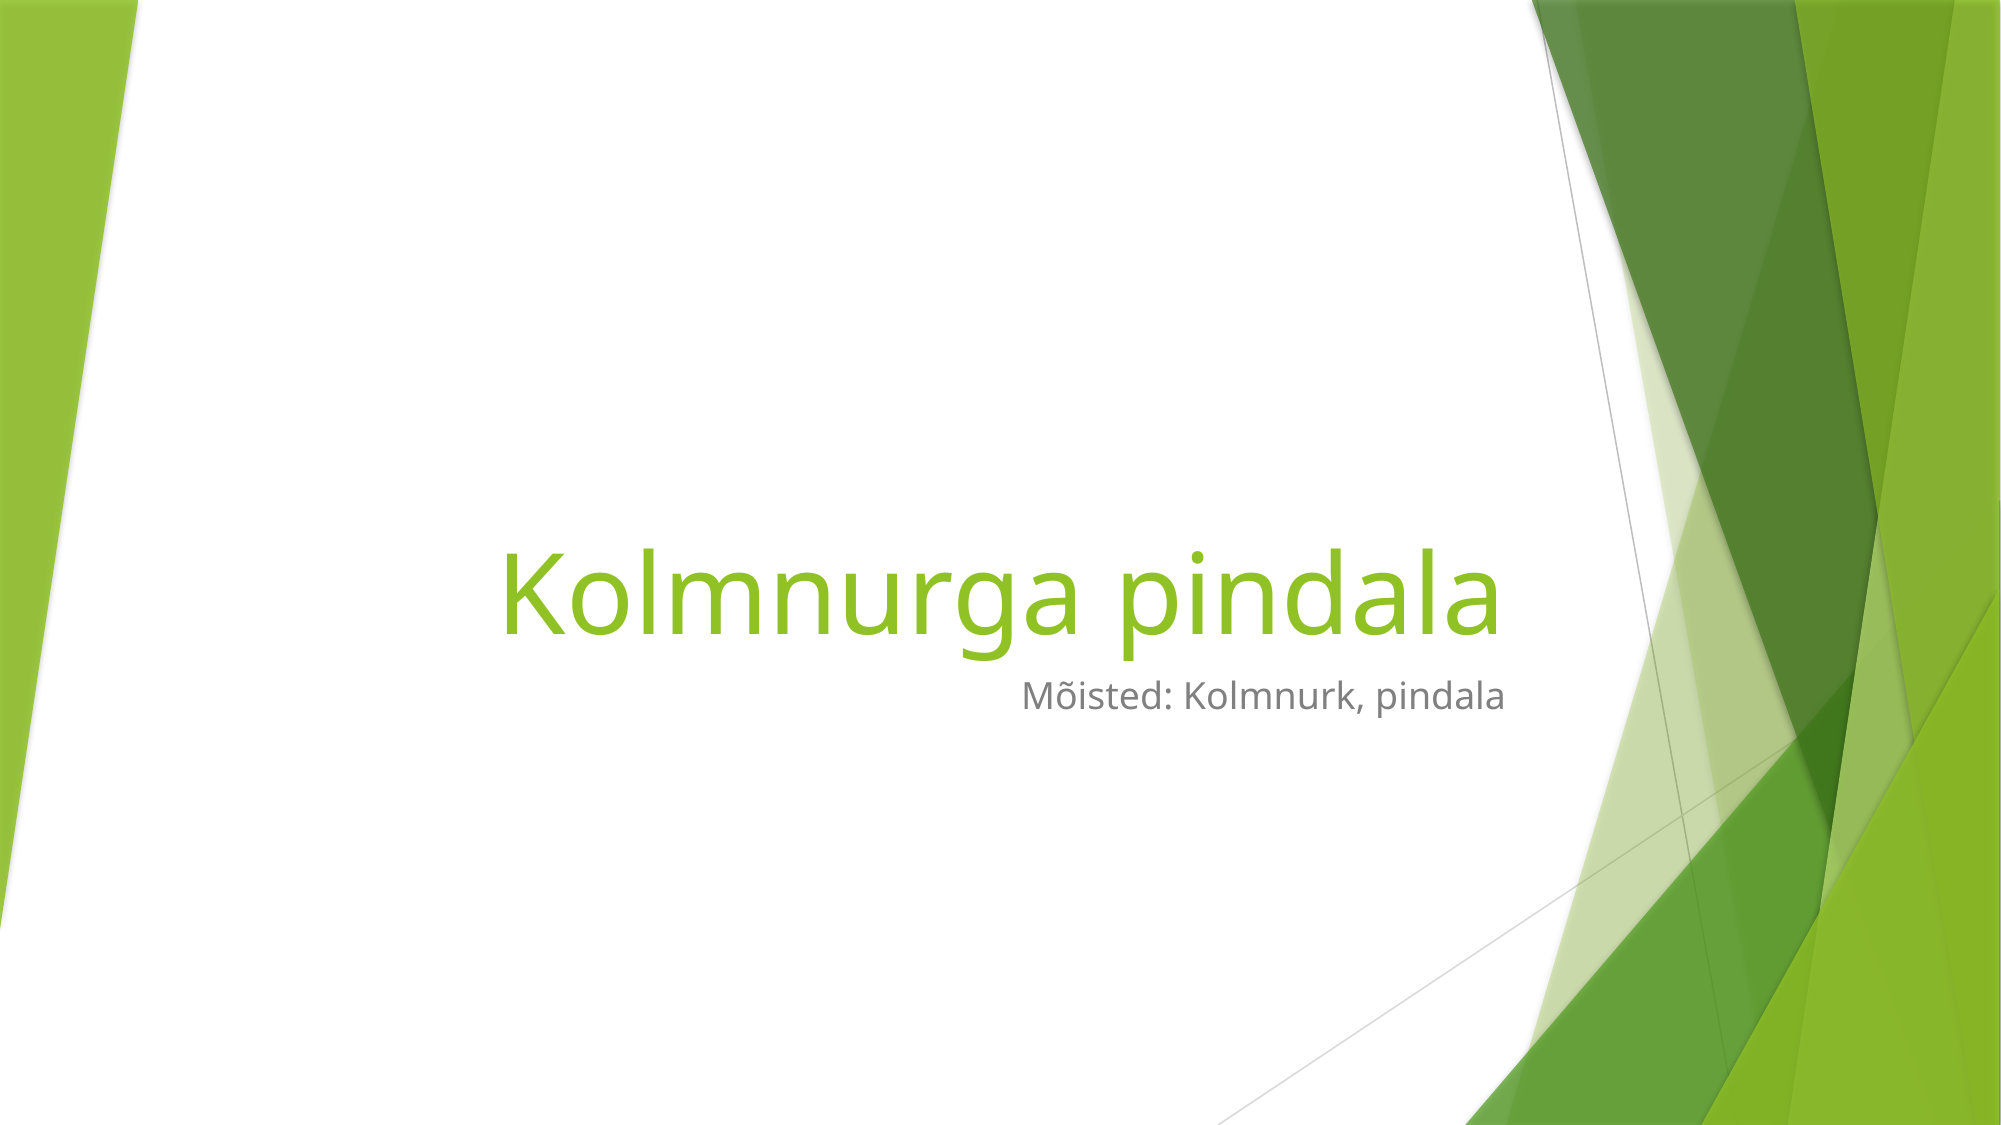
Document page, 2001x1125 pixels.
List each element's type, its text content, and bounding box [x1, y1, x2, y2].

subtitle Mõisted: Kolmnurk, pindala [247, 664, 1522, 845]
title Kolmnurga pindala [247, 394, 1522, 664]
